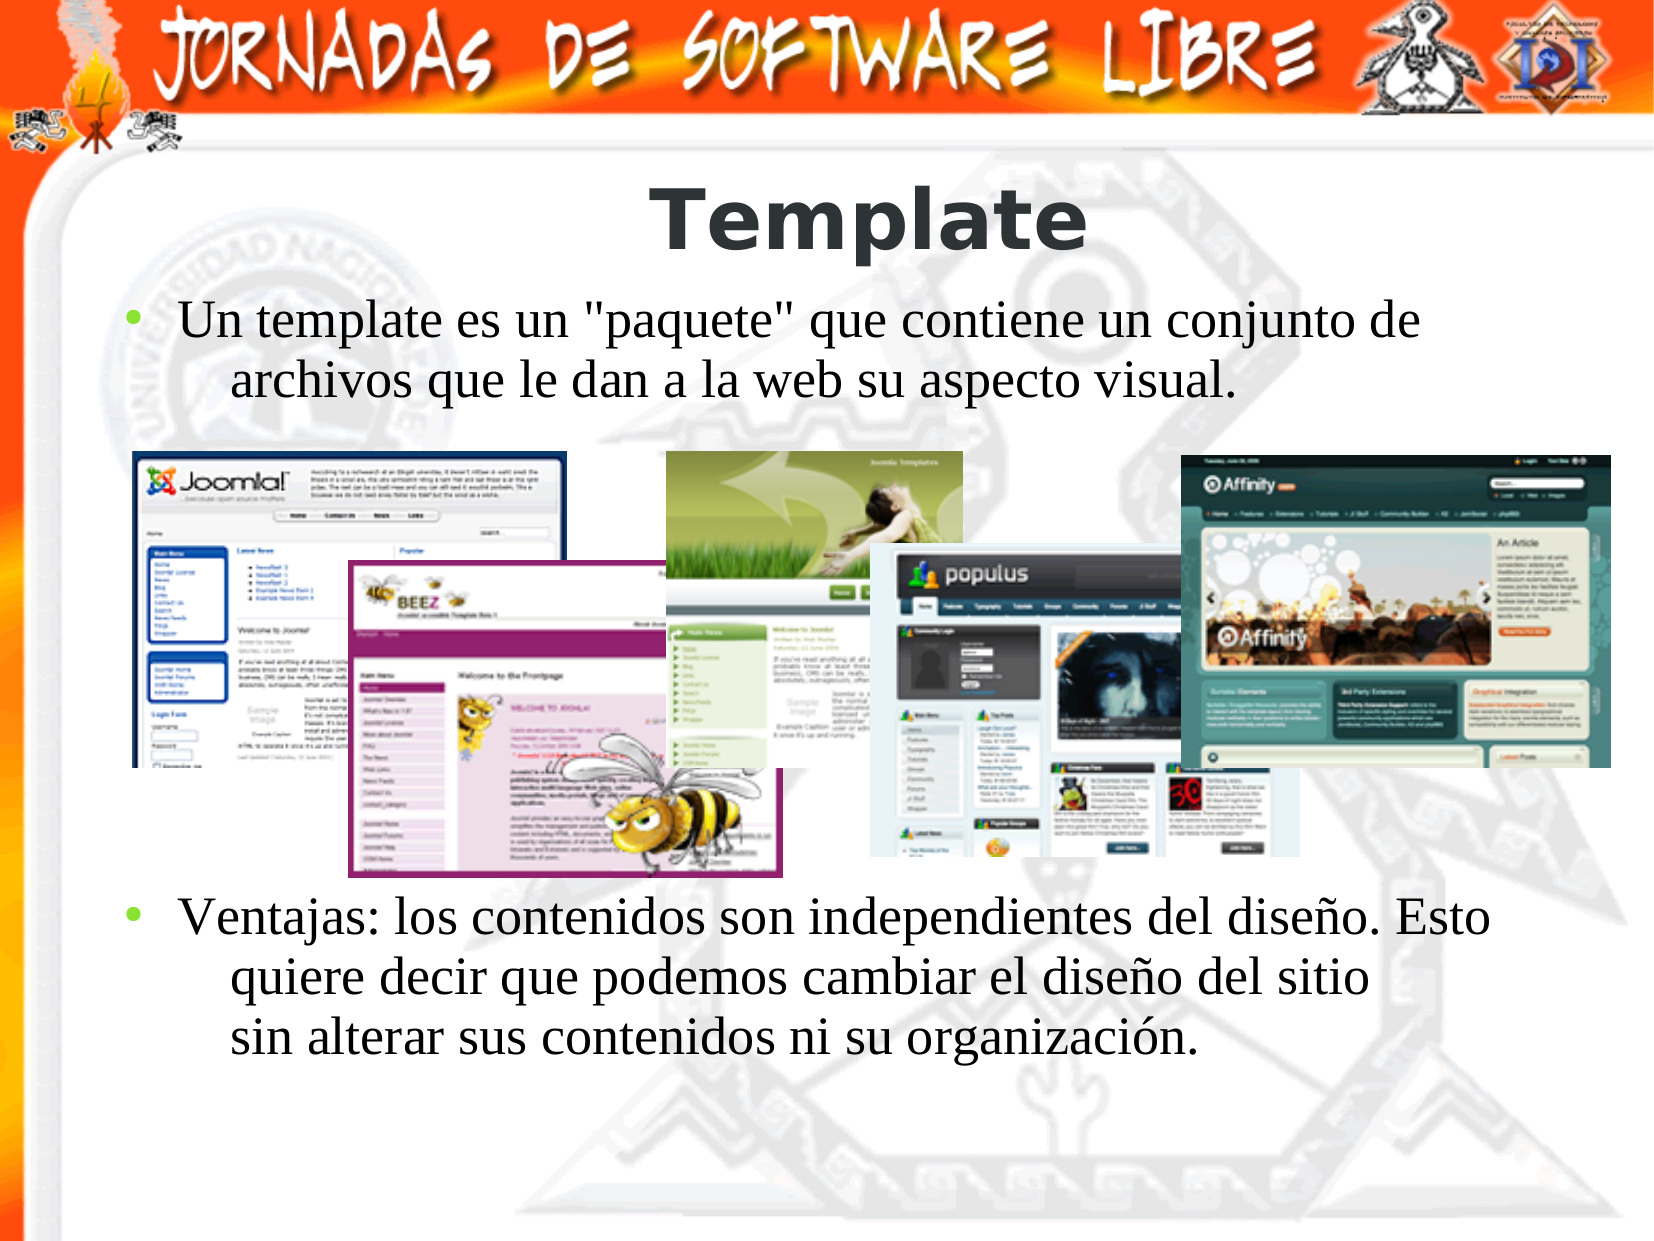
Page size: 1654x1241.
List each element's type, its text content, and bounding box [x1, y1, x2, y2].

title Template [649, 117, 1241, 288]
list Un template es un "paquete" que contiene un conjunto de archivos que le dan a la web su aspecto visual. Ventajas: los contenidos son independientes del diseño. Esto quiere decir que podemos cambiar el diseño del sitio sin alterar sus contenidos ni su organización. [88, 288, 1577, 1121]
picture [0, 0, 1654, 1241]
